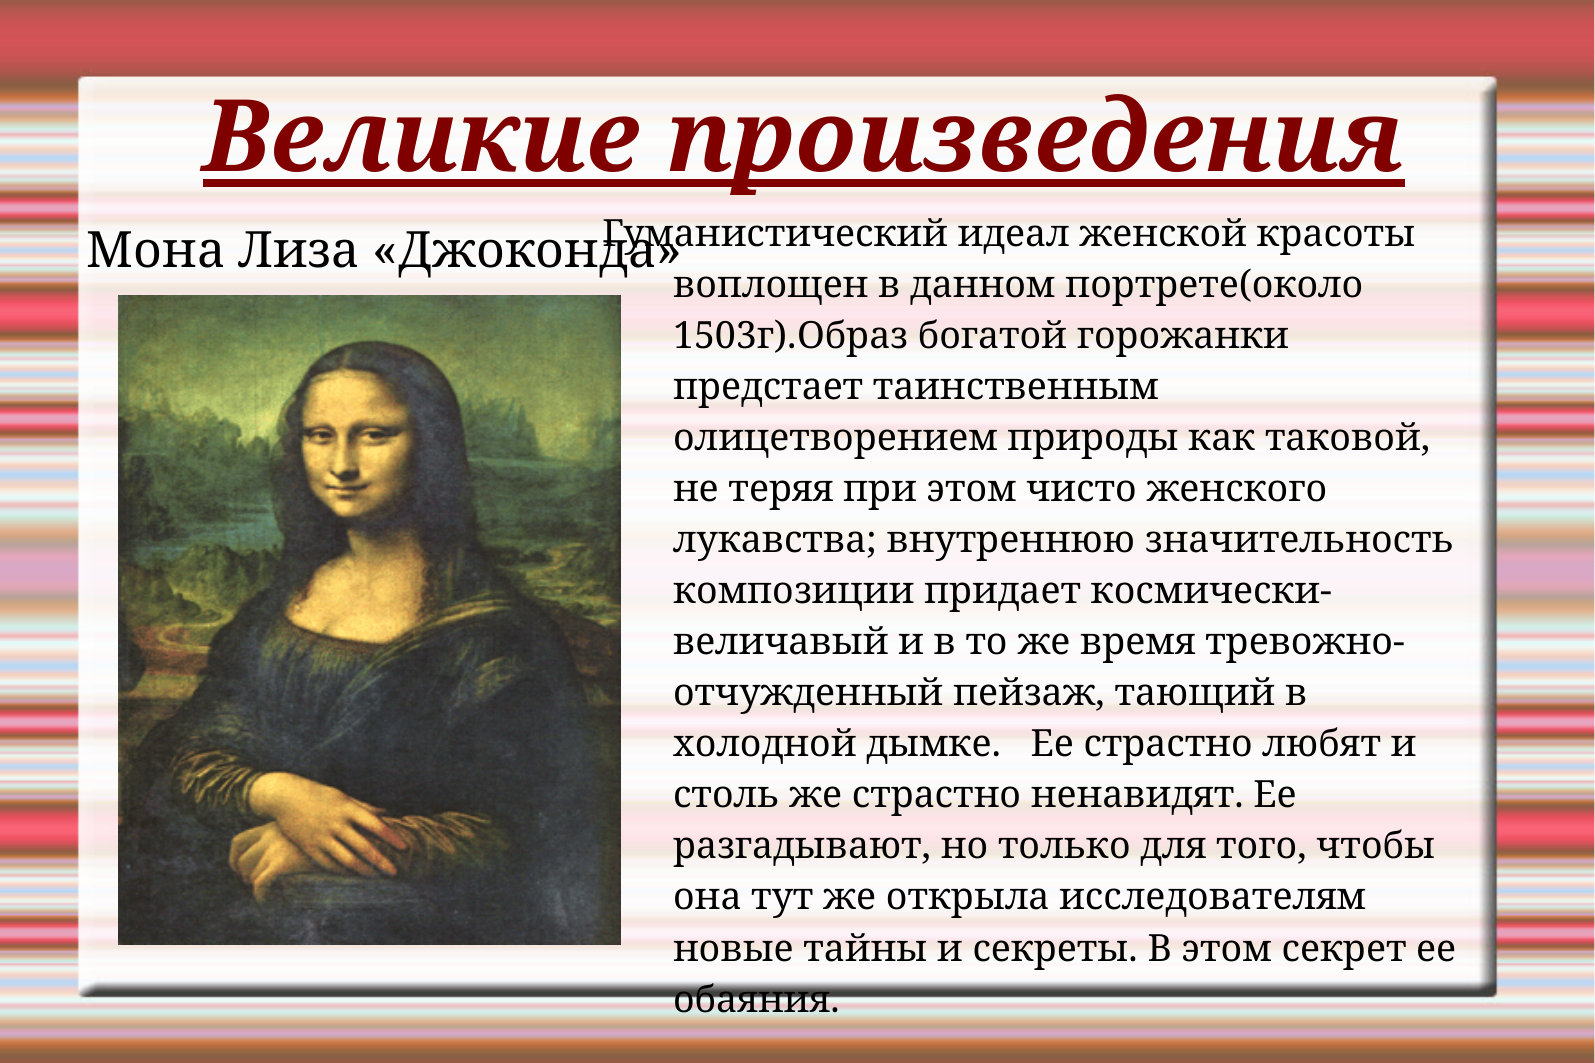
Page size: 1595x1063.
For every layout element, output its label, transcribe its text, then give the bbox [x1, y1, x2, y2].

title Великие произведения [117, 59, 1479, 207]
list Гуманистический идеал женской красоты воплощен в данном портрете(около 1503г).Образ богатой горожанки предстает таинственным олицетворением природы как таковой, не теряя при этом чисто женского лукавства; внутреннюю значительность композиции придает космически-величавый и в то же время тревожно-отчужденный пейзаж, тающий в холодной дымке. Ее страстно любят и столь же страстно ненавидят. Ее разгадывают, но только для того, чтобы она тут же открыла исследователям новые тайны и секреты. В этом секрет ее обаяния. [590, 206, 1477, 916]
picture [0, 0, 1595, 1063]
text_box Мона Лиза «Джоконда» [59, 206, 709, 289]
